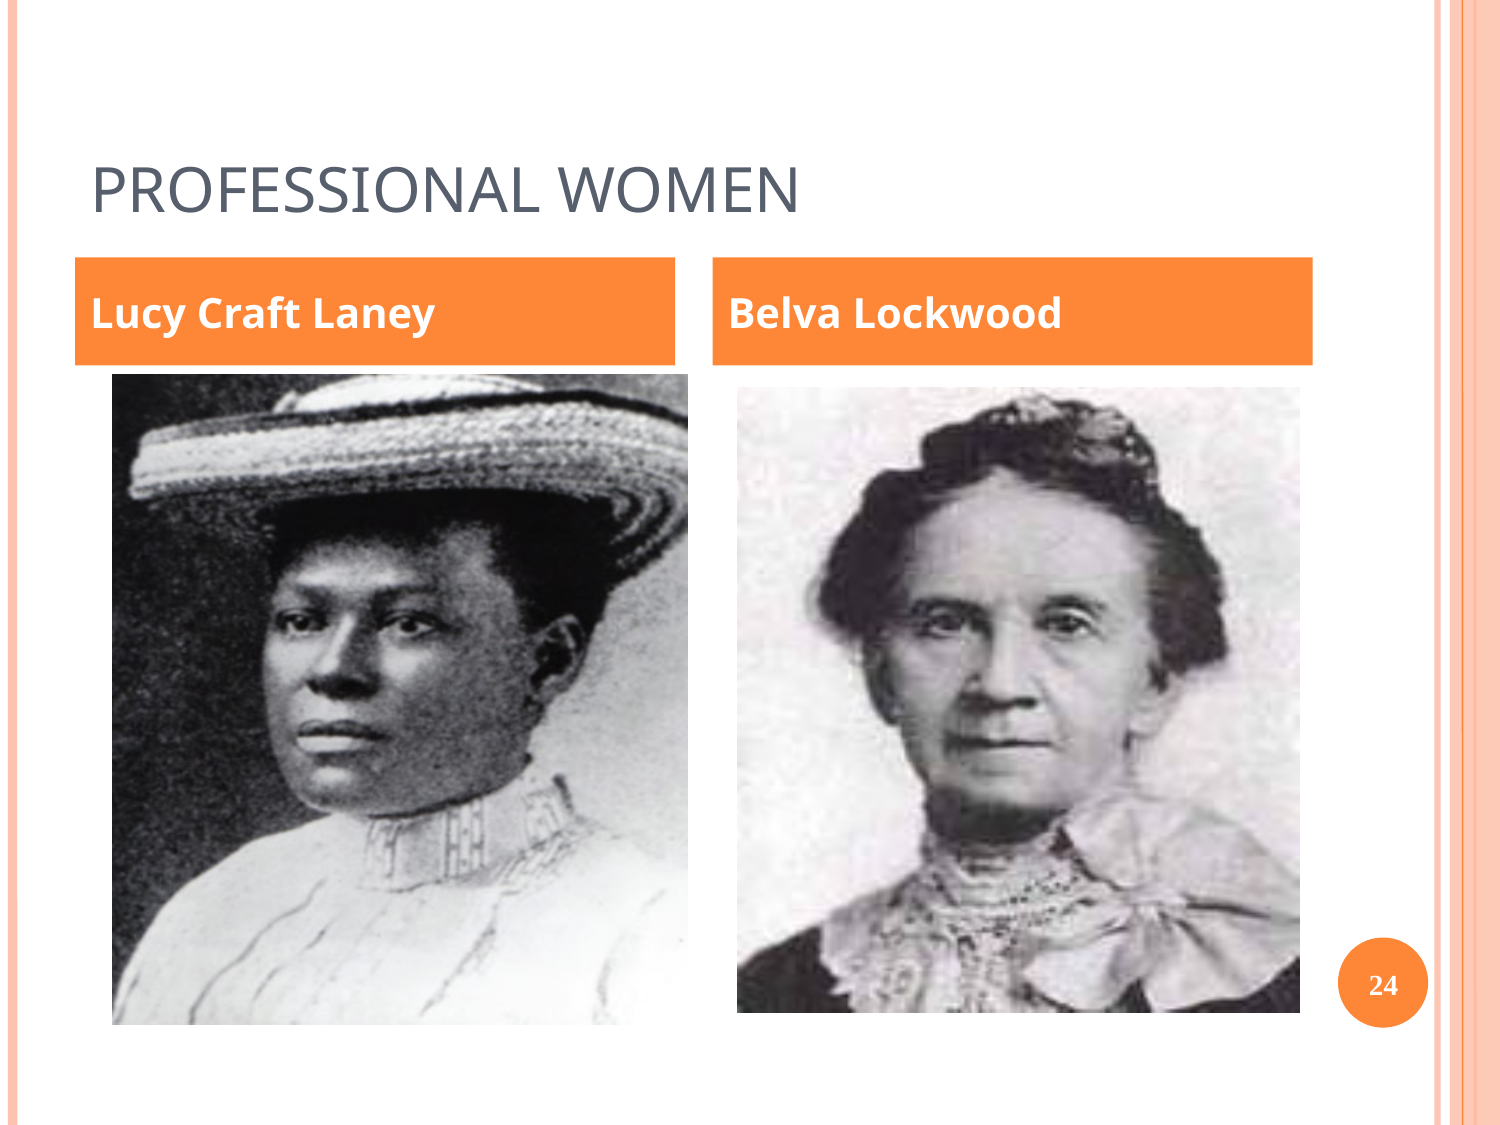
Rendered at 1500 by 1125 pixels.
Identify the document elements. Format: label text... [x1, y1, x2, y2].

picture [737, 387, 1300, 1013]
text_box [1333, 940, 1434, 1027]
list Belva Lockwood [712, 257, 1313, 366]
picture [112, 375, 688, 1026]
list Lucy Craft Laney [75, 257, 676, 366]
title Professional Women [75, 44, 1313, 233]
